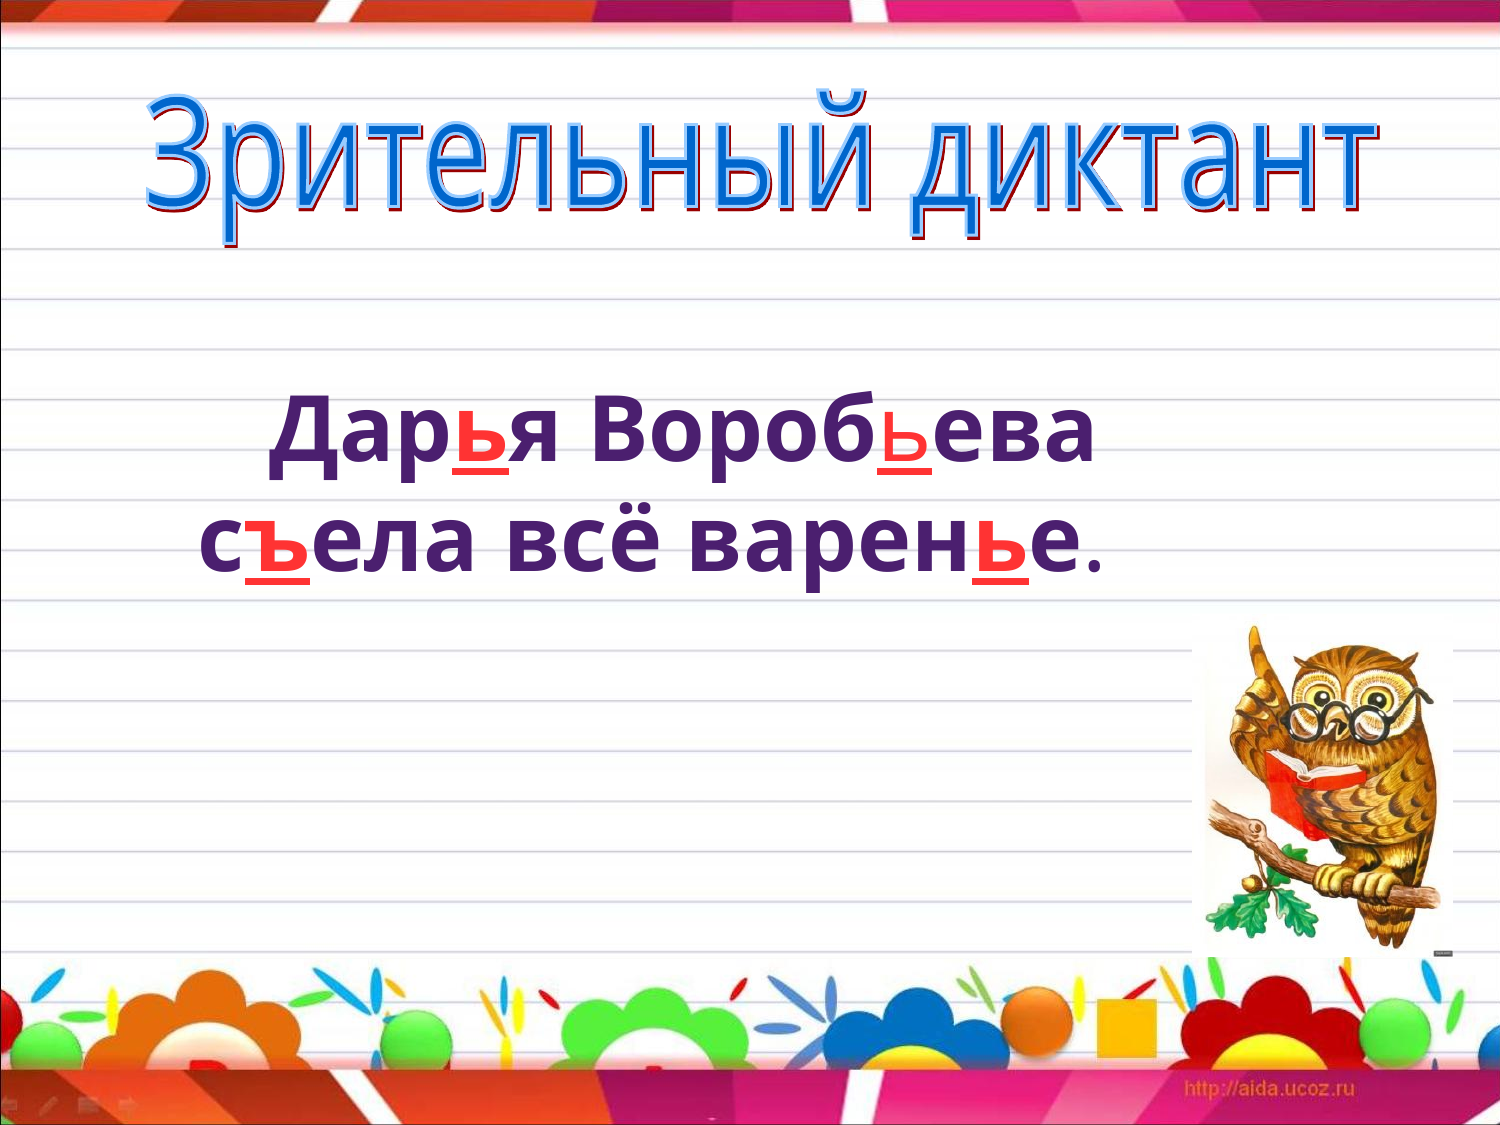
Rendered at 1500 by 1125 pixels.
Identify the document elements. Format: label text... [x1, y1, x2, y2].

text_box Зрительный диктант [779, 124, 791, 207]
text_box Зрительный диктант [817, 90, 863, 114]
text_box Зрительный диктант [223, 122, 282, 244]
picture [0, 0, 1500, 1125]
text_box Зрительный диктант [367, 124, 420, 207]
text_box Зрительный диктант [297, 124, 355, 207]
text_box Зрительный диктант [716, 124, 769, 207]
text_box Зрительный диктант [989, 124, 1046, 207]
text_box Зрительный диктант [1066, 124, 1119, 207]
text_box Зрительный диктант [1323, 124, 1376, 207]
text_box Зрительный диктант [427, 122, 483, 209]
text_box Зрительный диктант [1122, 124, 1175, 207]
text_box Зрительный диктант [1182, 122, 1235, 209]
text_box Зрительный диктант [810, 124, 868, 207]
text_box Зрительный диктант [568, 124, 624, 207]
text_box Зрительный диктант [640, 124, 697, 207]
text_box Зрительный диктант [1254, 124, 1311, 207]
text_box Зрительный диктант [489, 124, 549, 208]
text_box Зрительный диктант [147, 95, 208, 209]
text_box Дарья Воробьева съела всё варенье. [183, 361, 1353, 597]
text_box Зрительный диктант [911, 124, 977, 236]
